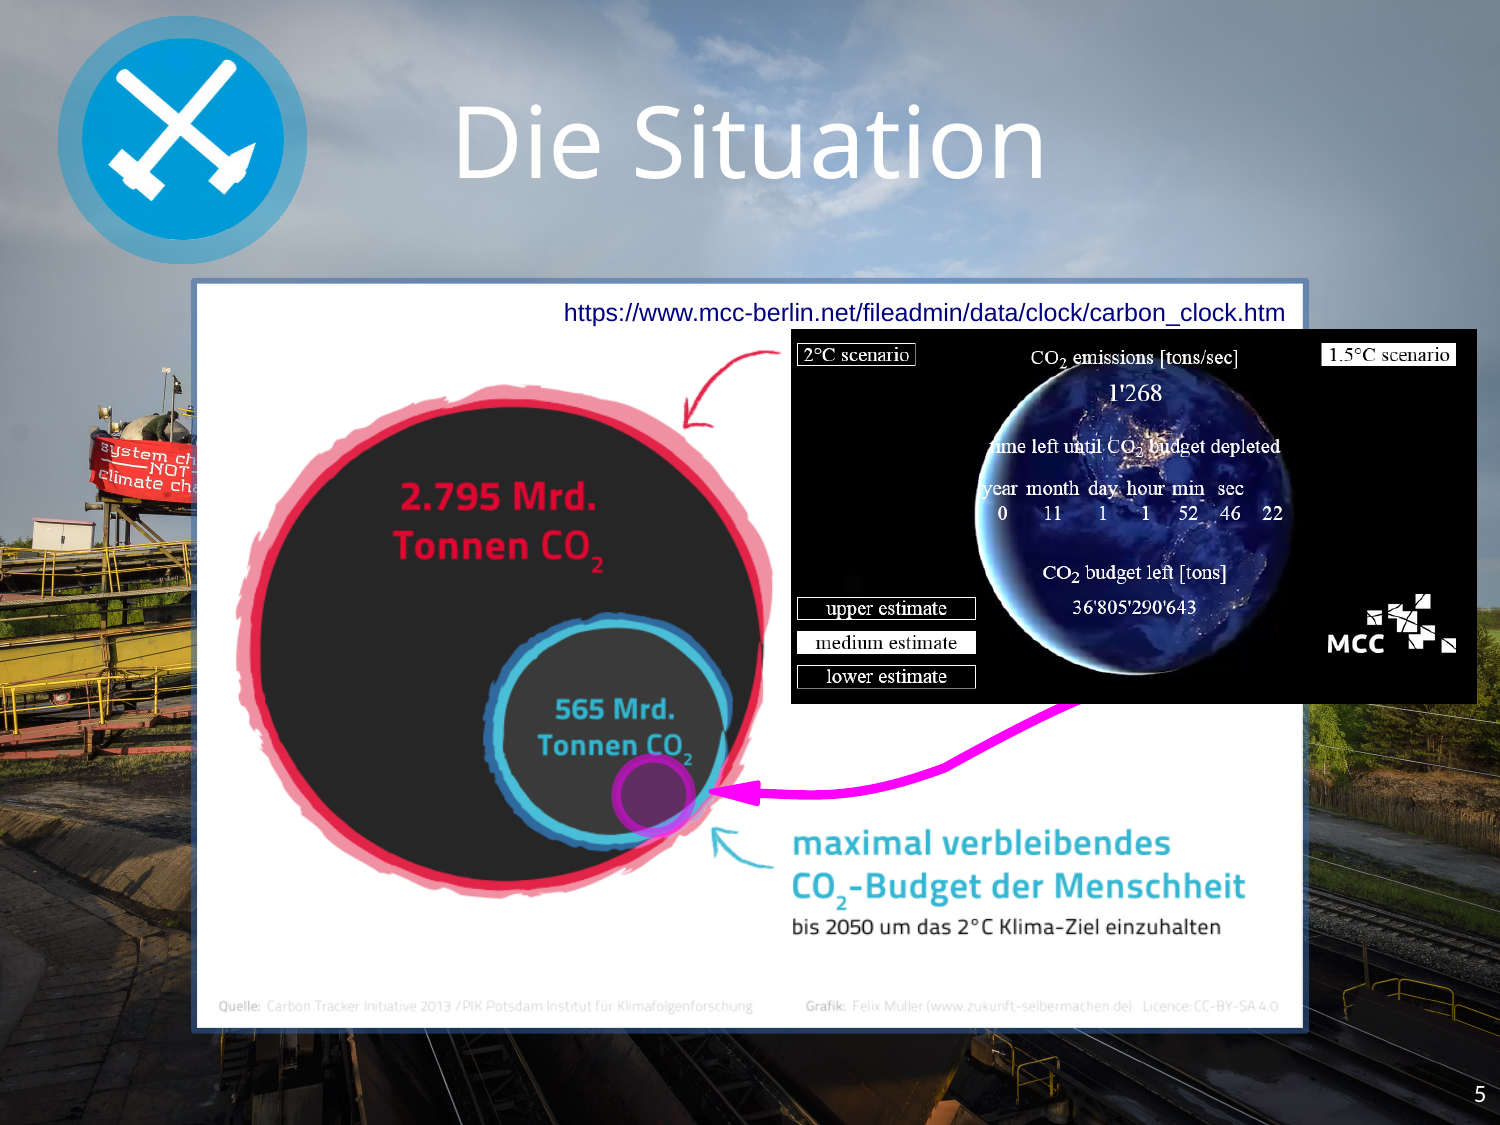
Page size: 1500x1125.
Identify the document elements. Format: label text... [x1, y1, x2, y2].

title Die Situation [224, 45, 1276, 233]
text_box [616, 757, 692, 833]
picture [0, 0, 1500, 1125]
text_box https://www.mcc-berlin.net/fileadmin/data/clock/carbon_clock.htm [513, 291, 1303, 335]
